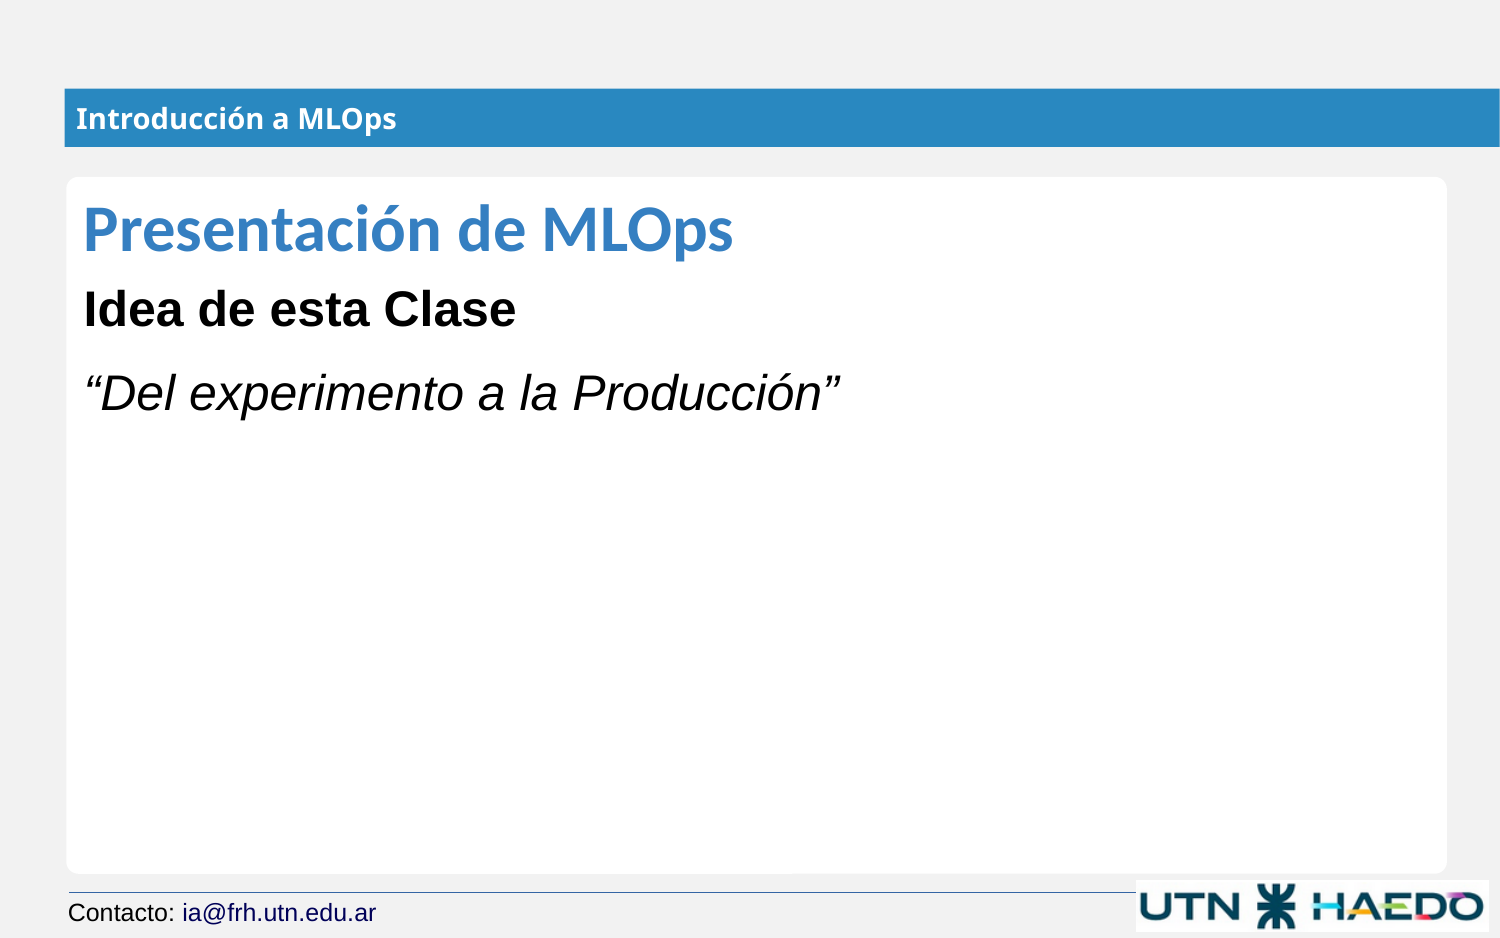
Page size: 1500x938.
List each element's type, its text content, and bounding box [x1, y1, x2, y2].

text_box Introducción a MLOps [64, 88, 1500, 147]
text_box Presentación de MLOps Idea de esta Clase “Del experimento a la Producción” [68, 177, 1465, 874]
picture [1136, 880, 1489, 932]
